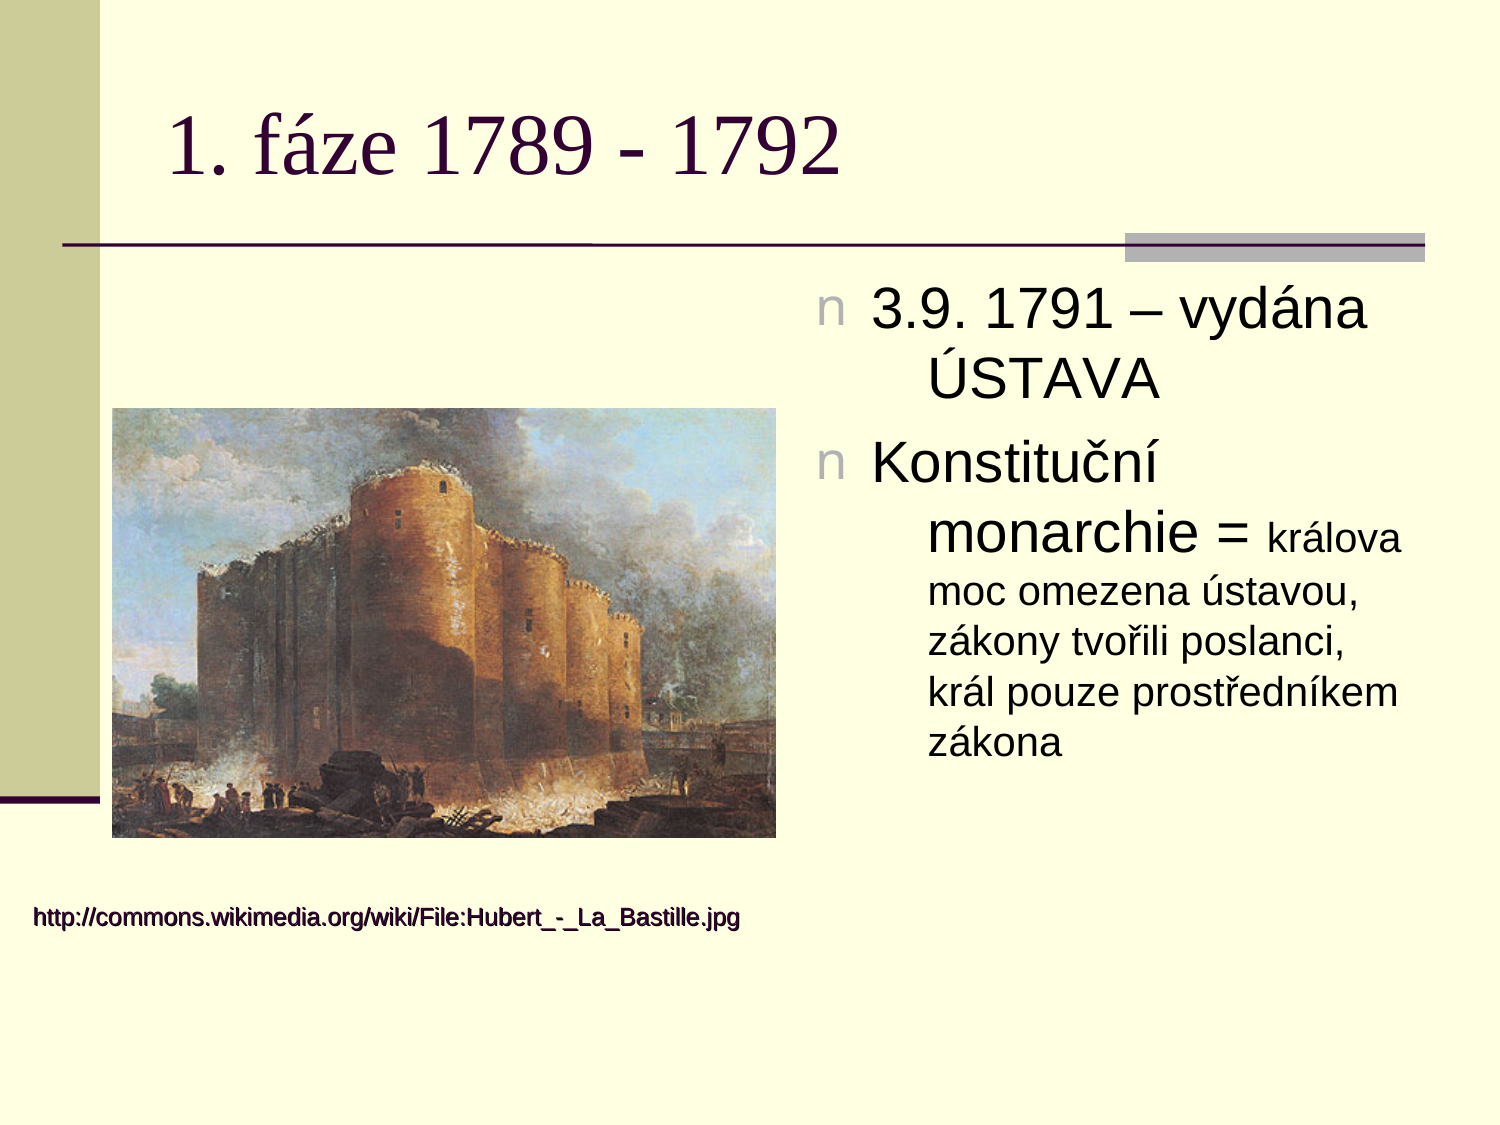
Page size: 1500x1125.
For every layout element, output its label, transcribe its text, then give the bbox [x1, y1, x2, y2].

title 1. fáze 1789 - 1792 [150, 45, 1426, 234]
picture [112, 408, 776, 838]
text_box http://commons.wikimedia.org/wiki/File:Hubert_-_La_Bastille.jpg [17, 893, 774, 939]
list 3.9. 1791 – vydána ÚSTAVA Konstituční monarchie = králova moc omezena ústavou, zákony tvořili poslanci, král pouze prostředníkem zákona [800, 262, 1426, 1006]
